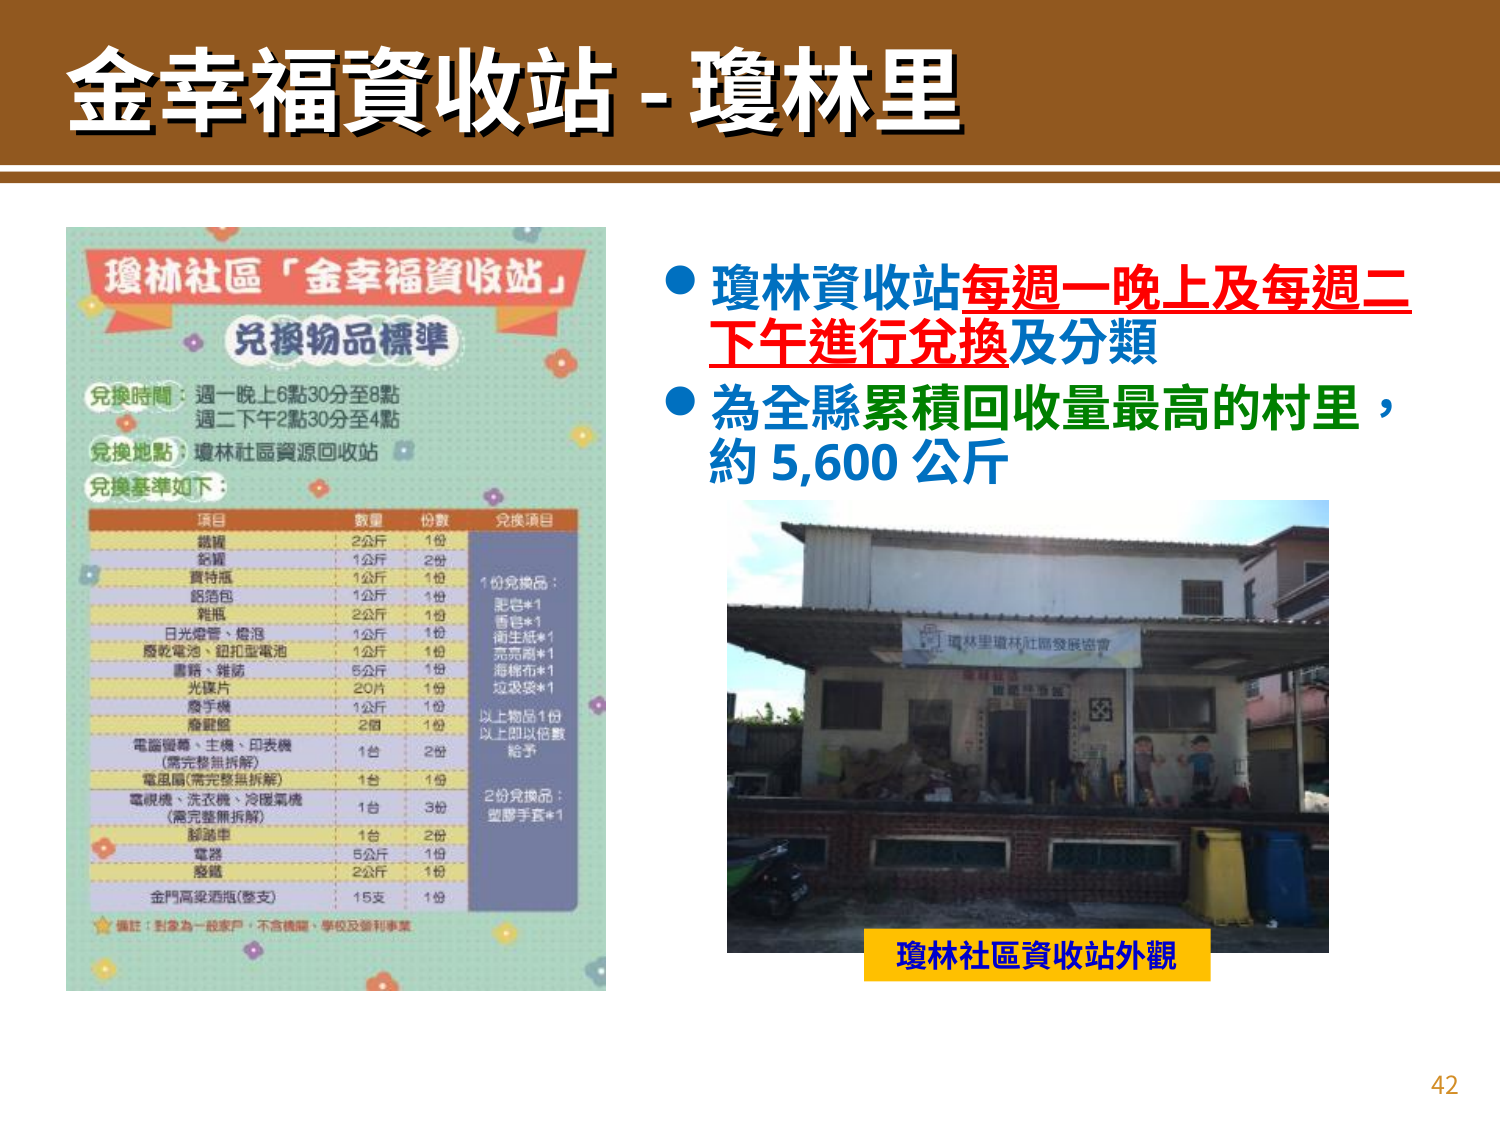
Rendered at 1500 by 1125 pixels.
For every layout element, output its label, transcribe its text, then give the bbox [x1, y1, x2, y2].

picture [66, 227, 606, 991]
text_box 瓊林資收站每週一晚上及每週二下午進行兌換及分類 為全縣累積回收量最高的村里，約5,600公斤 [605, 255, 1440, 654]
text_box <編號> [1350, 1061, 1475, 1103]
title 金幸福資收站-瓊林里 [50, 19, 1476, 157]
picture [727, 500, 1329, 953]
text_box 瓊林社區資收站外觀 [864, 928, 1211, 982]
